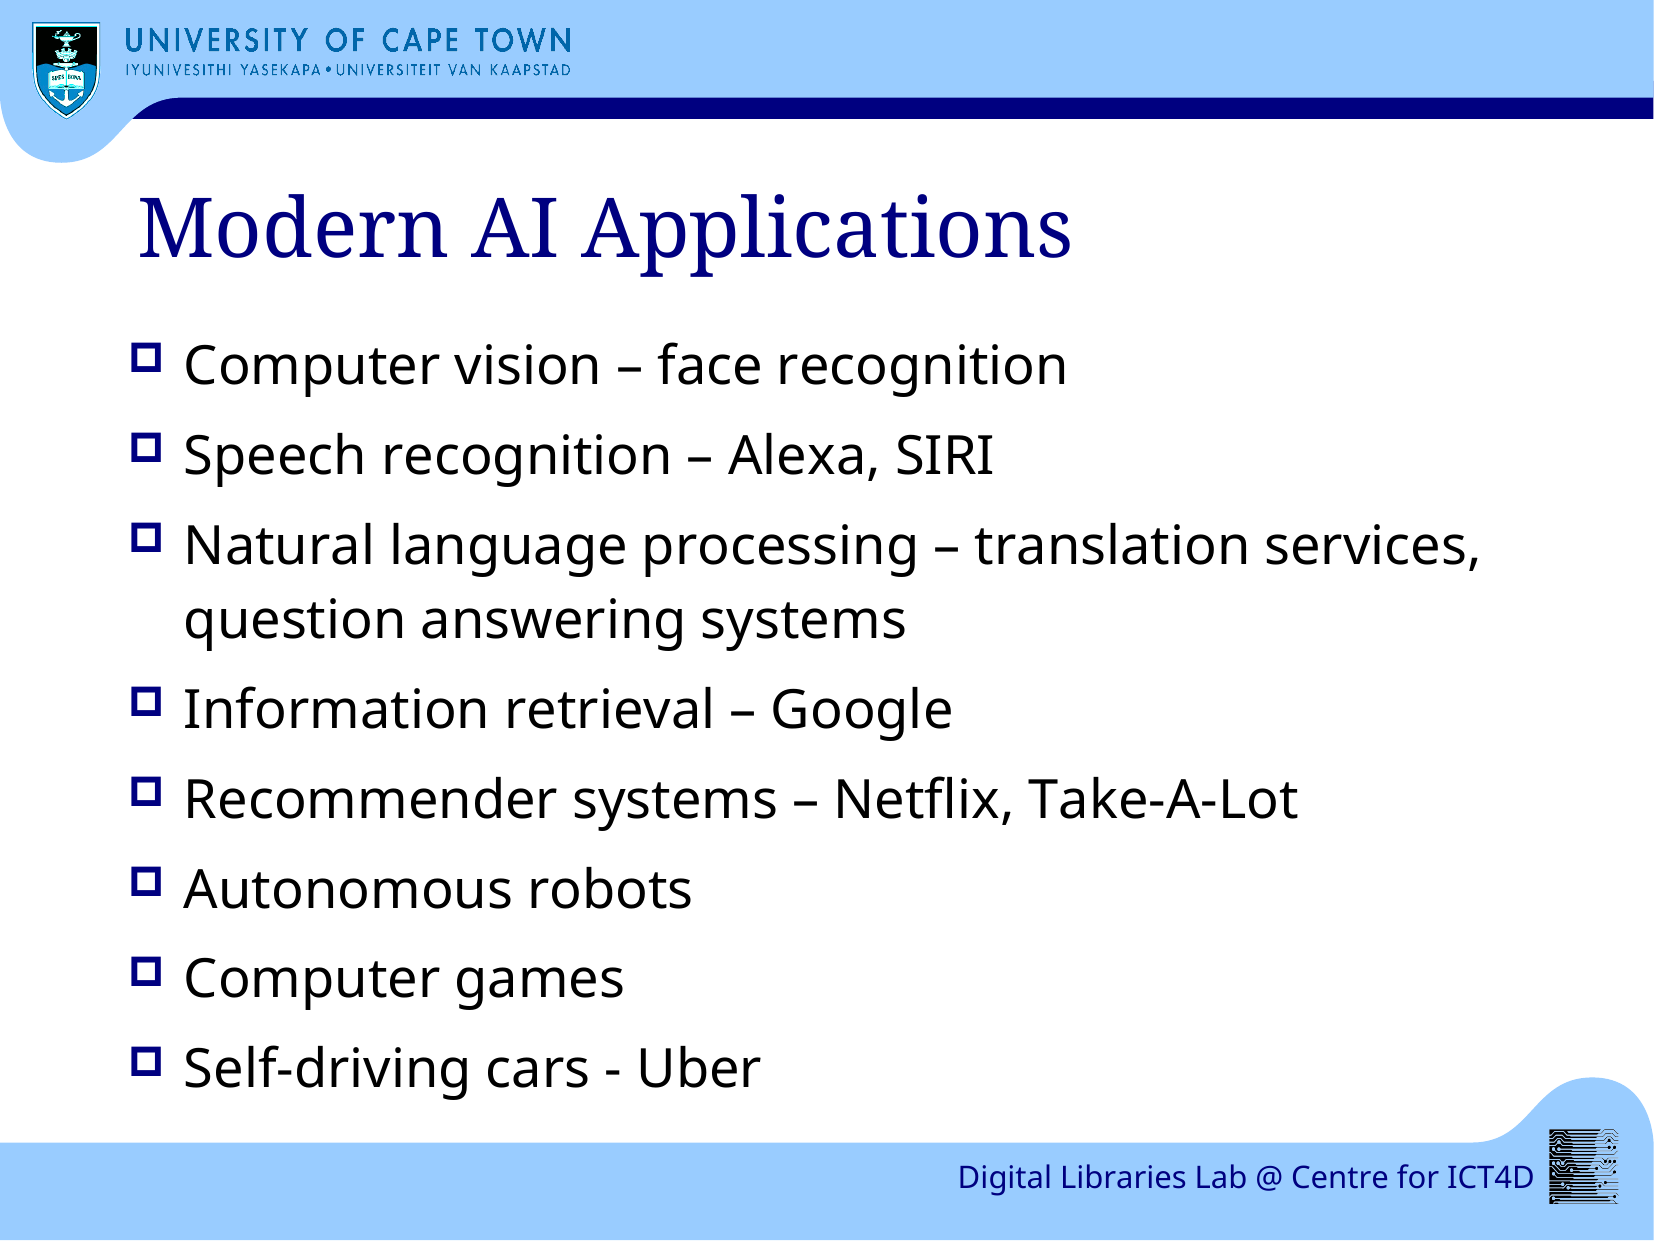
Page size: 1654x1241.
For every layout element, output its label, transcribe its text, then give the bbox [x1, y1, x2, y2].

title Modern AI Applications [137, 155, 1598, 296]
picture [32, 22, 101, 120]
picture [1549, 1129, 1619, 1204]
picture [122, 25, 573, 78]
list Computer vision – face recognition Speech recognition – Alexa, SIRI Natural language processing – translation services, question answering systems Information retrieval – Google Recommender systems – Netflix, Take-A-Lot Autonomous robots Computer games Self-driving cars - Uber [128, 326, 1597, 1046]
